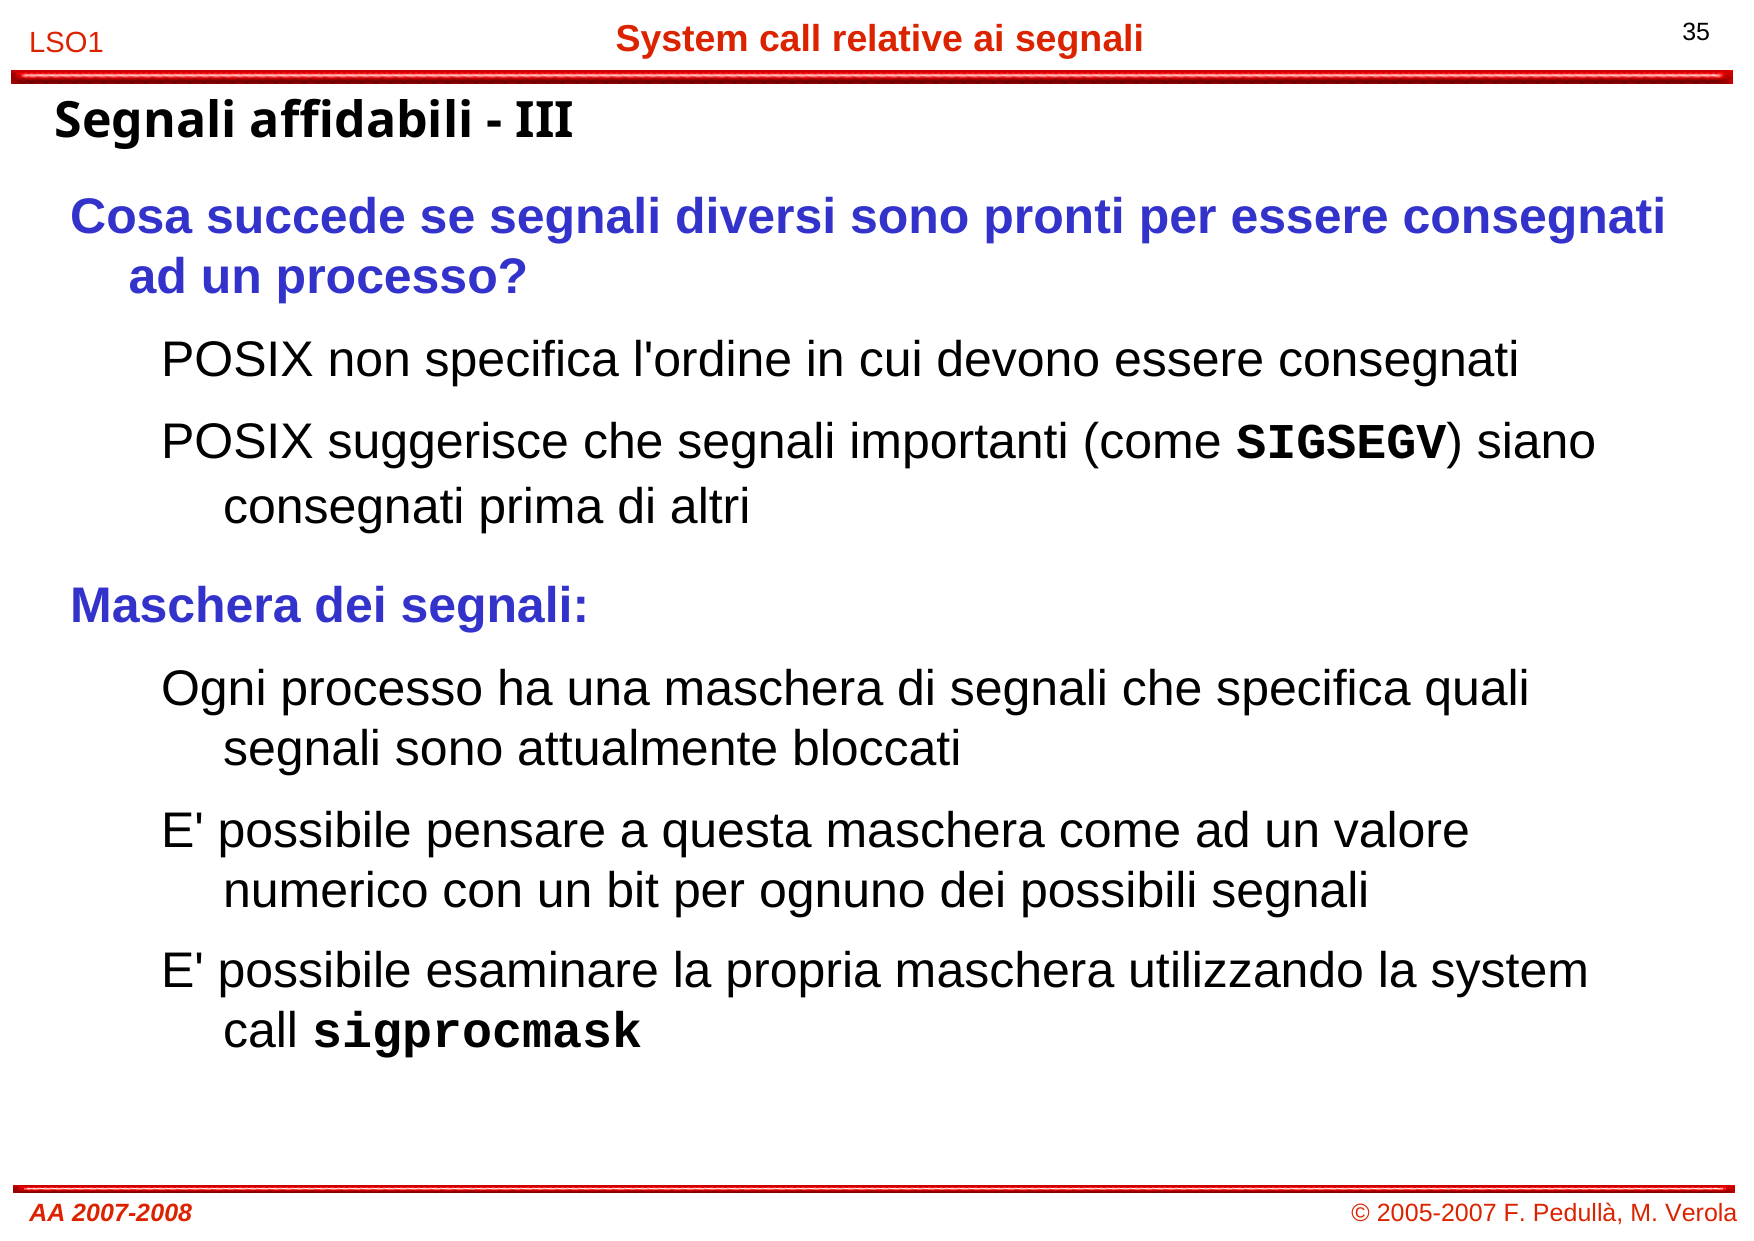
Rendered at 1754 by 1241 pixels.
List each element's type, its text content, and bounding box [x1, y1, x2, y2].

list Cosa succede se segnali diversi sono pronti per essere consegnati ad un processo? POSIX non specifica l'ordine in cui devono essere consegnati POSIX suggerisce che segnali importanti (come SIGSEGV) siano consegnati prima di altri Maschera dei segnali: Ogni processo ha una maschera di segnali che specifica quali segnali sono attualmente bloccati E' possibile pensare a questa maschera come ad un valore numerico con un bit per ognuno dei possibili segnali E' possibile esaminare la propria maschera utilizzando la system call sigprocmask [52, 177, 1690, 1202]
picture [13, 1185, 52, 1193]
picture [11, 70, 1733, 84]
picture [1690, 1185, 1735, 1193]
title Segnali affidabili - III [40, 72, 1714, 168]
